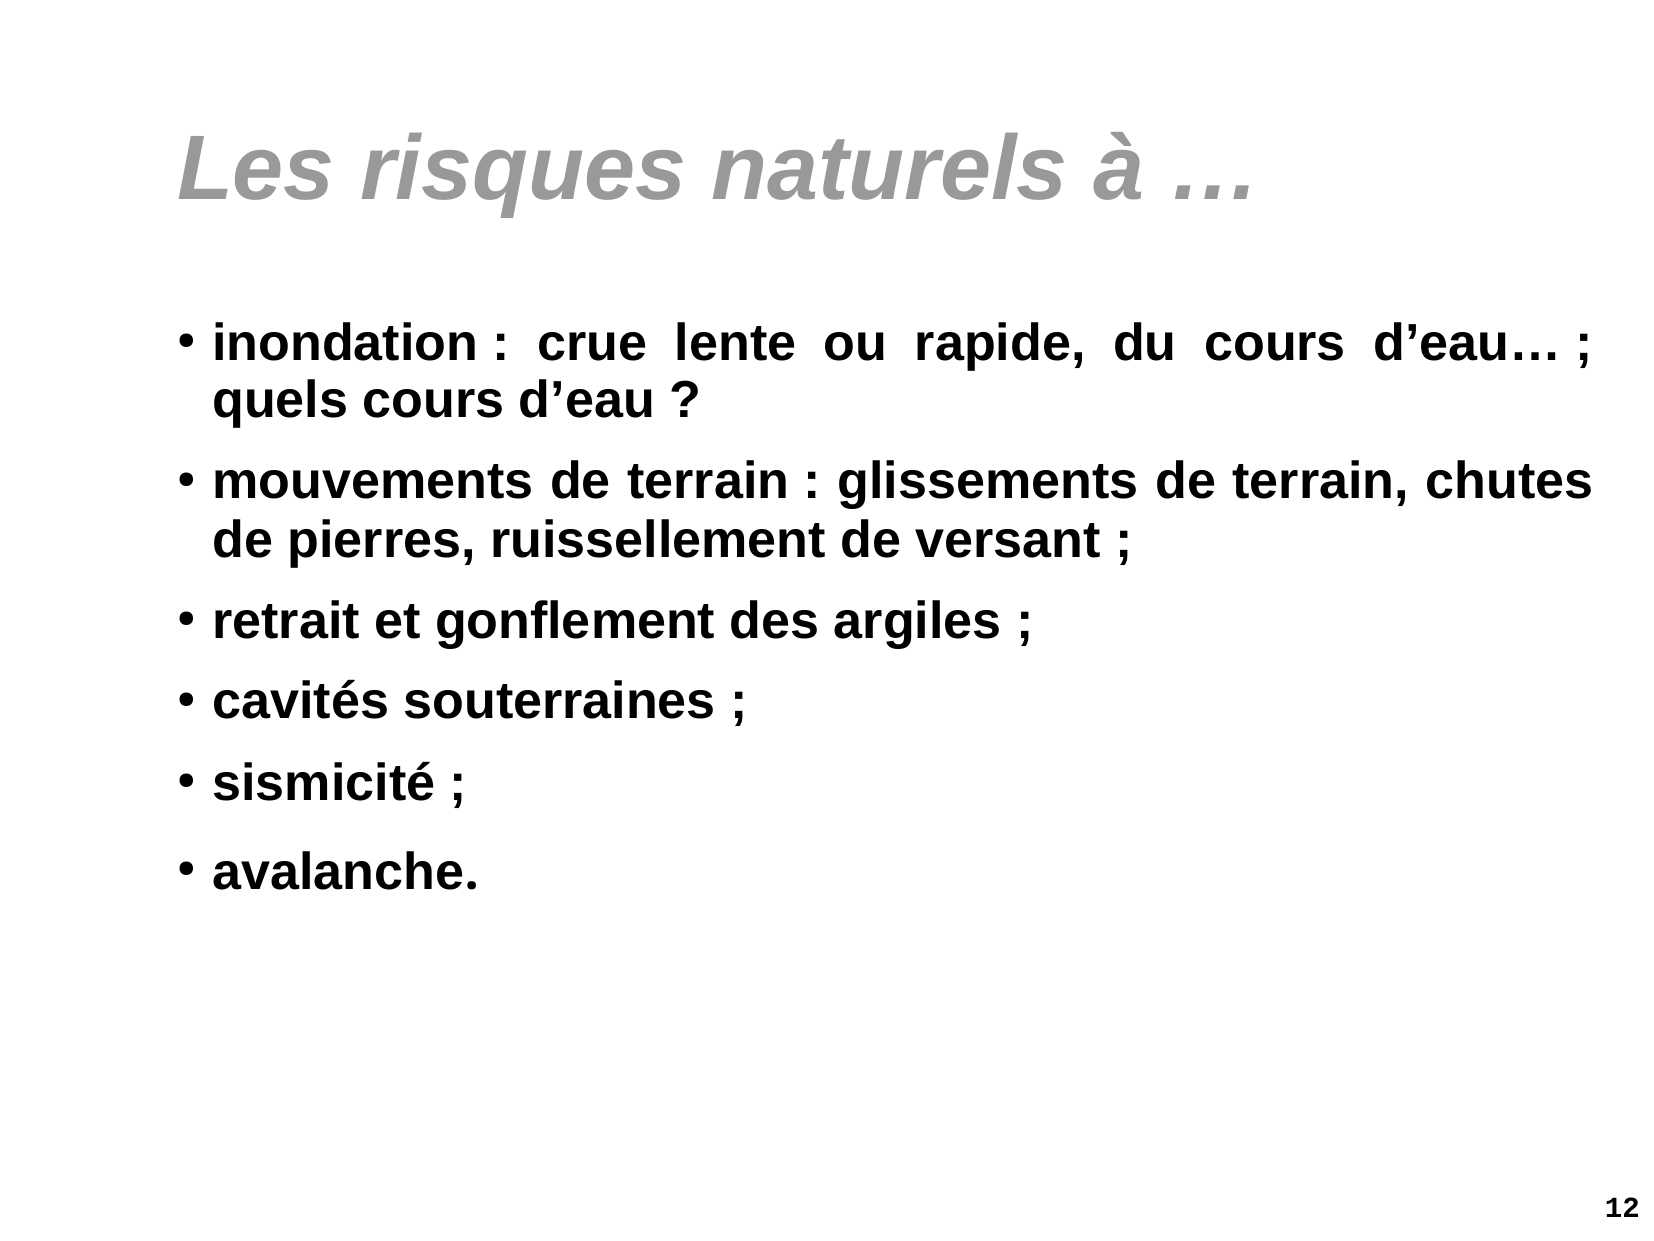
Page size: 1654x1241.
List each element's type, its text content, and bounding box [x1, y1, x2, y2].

title Les risques naturels à … [177, 65, 1625, 271]
list inondation : crue lente ou rapide, du cours d’eau… ; quels cours d’eau ? mouvements de terrain : glissements de terrain, chutes de pierres, ruissellement de versant ; retrait et gonflement des argiles ; cavités souterraines ; sismicité ; avalanche. [177, 312, 1595, 1123]
